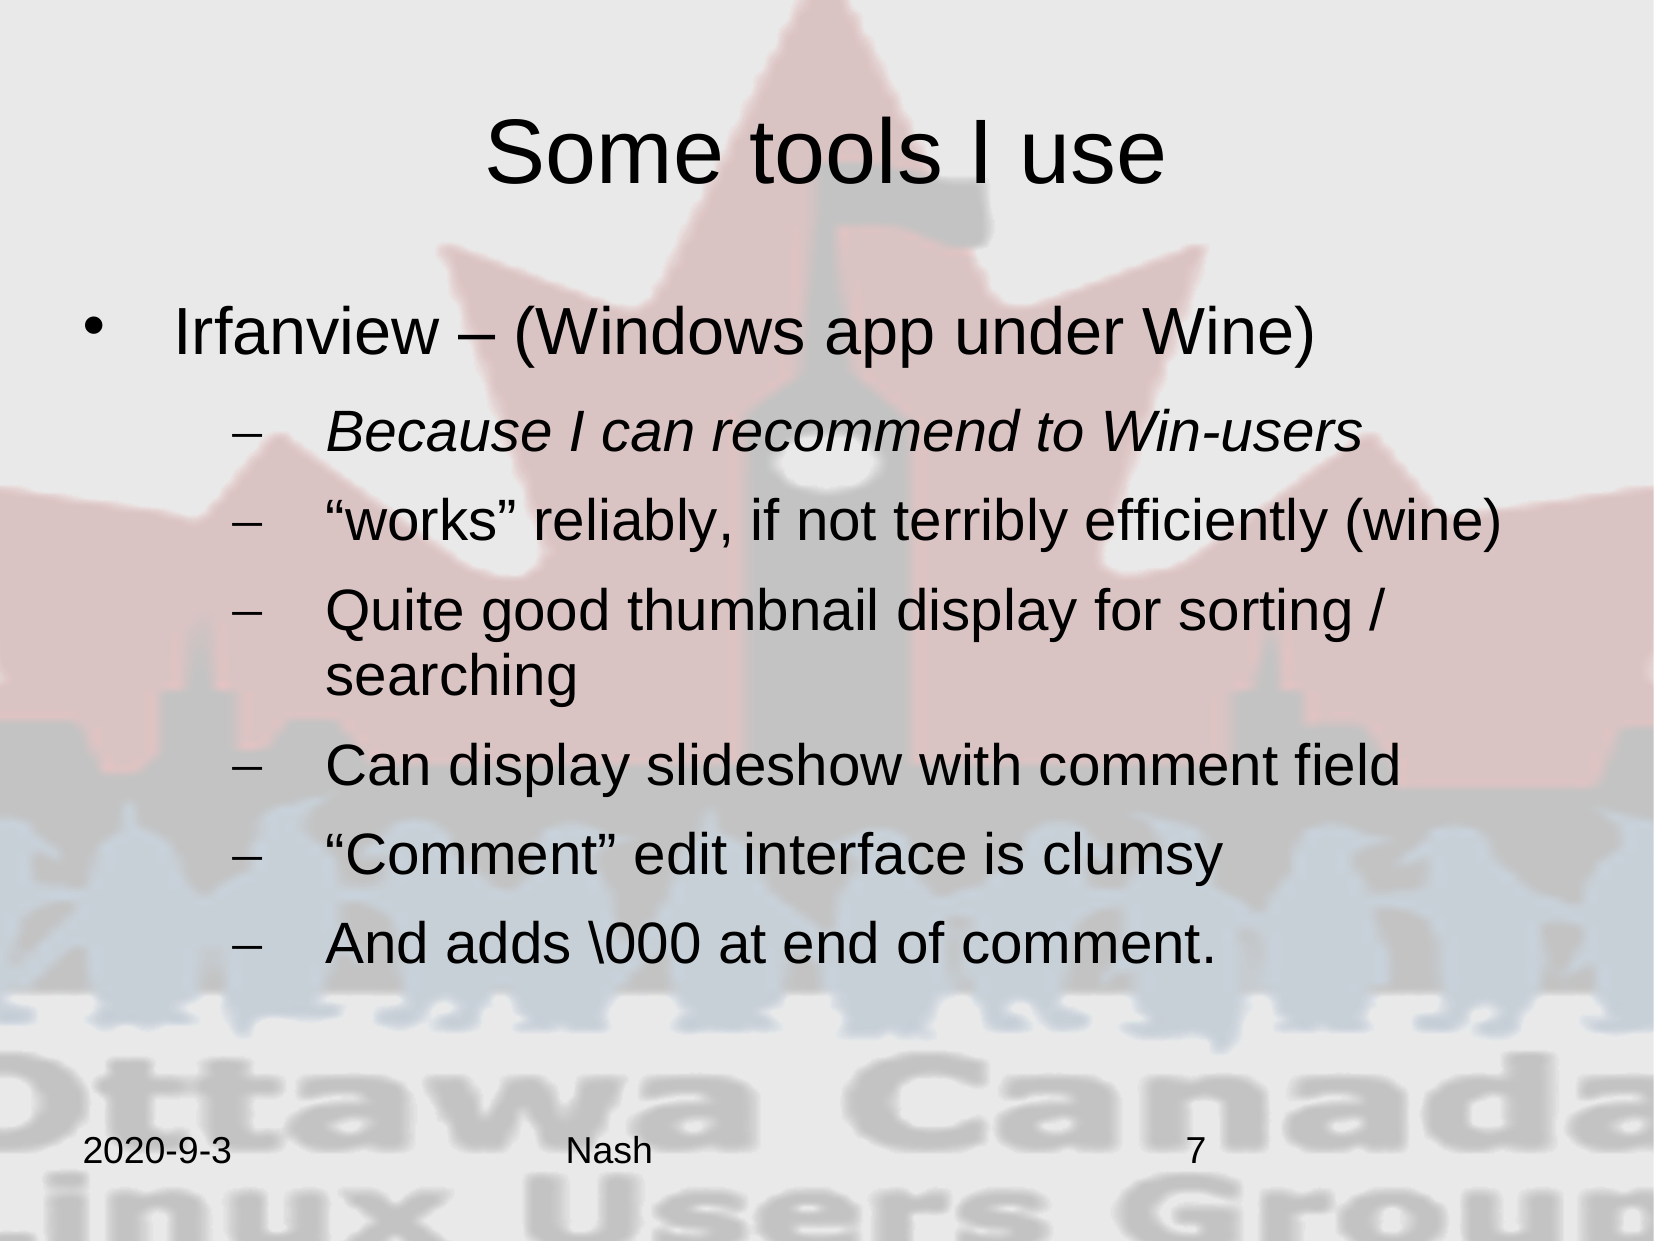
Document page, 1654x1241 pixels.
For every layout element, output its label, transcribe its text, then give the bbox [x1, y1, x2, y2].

list Irfanview – (Windows app under Wine) Because I can recommend to Win-users “works” reliably, if not terribly efficiently (wine) Quite good thumbnail display for sorting / searching Can display slideshow with comment field “Comment” edit interface is clumsy And adds \000 at end of comment. [82, 290, 1571, 1010]
title Some tools I use [82, 49, 1571, 257]
picture [0, 0, 1654, 1241]
